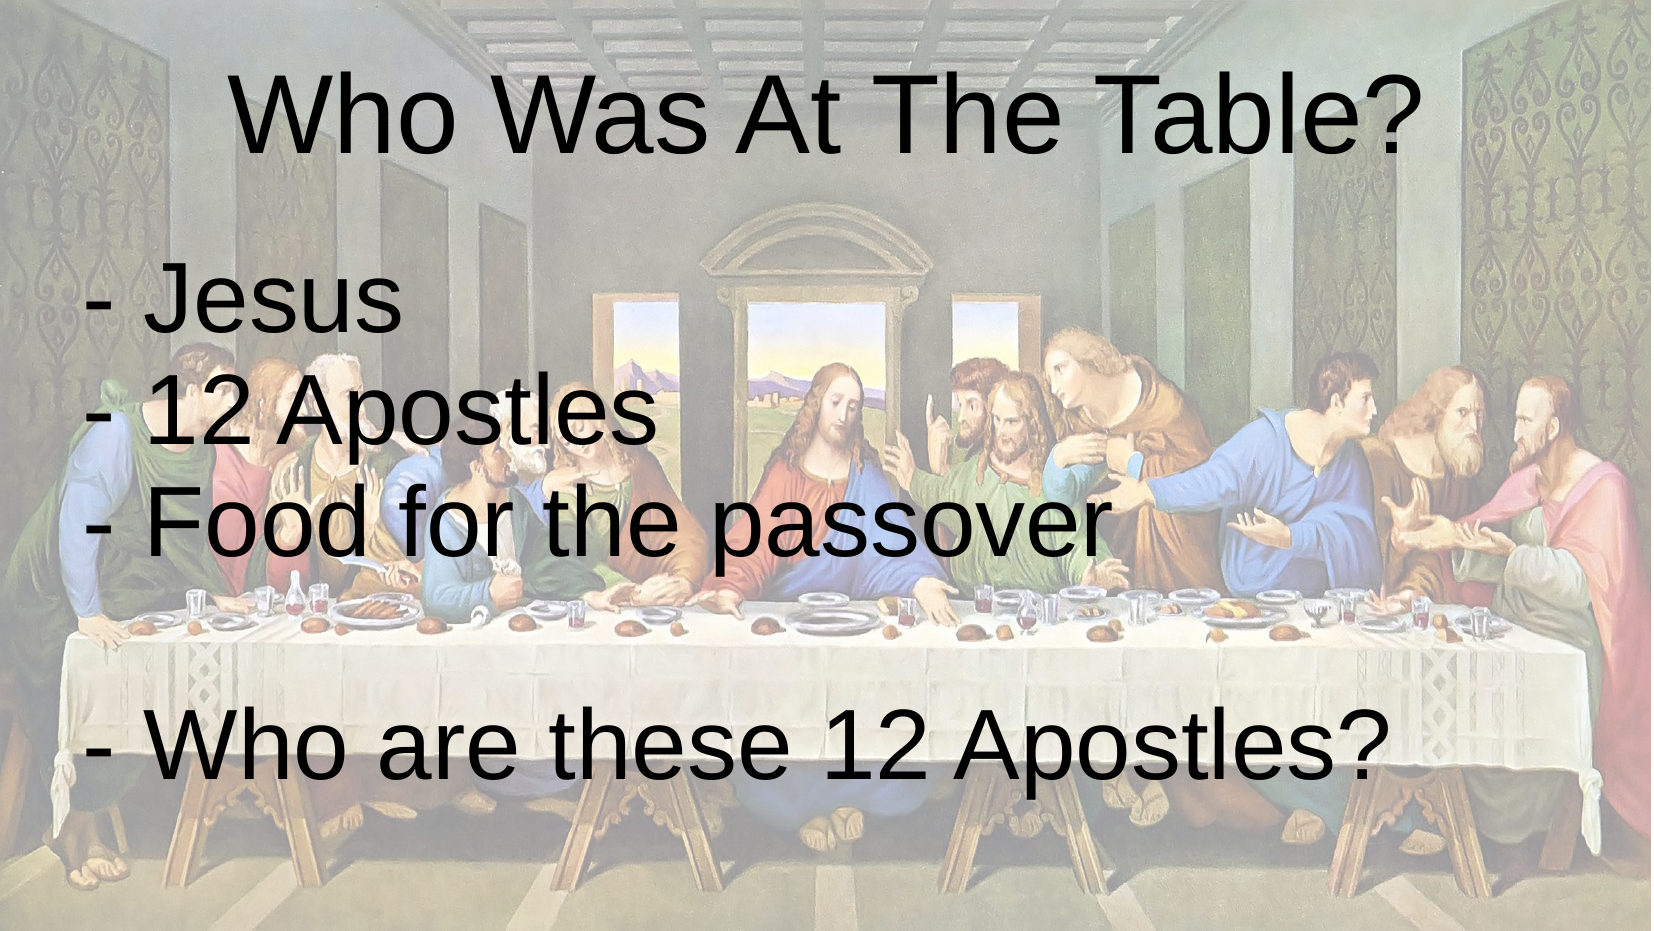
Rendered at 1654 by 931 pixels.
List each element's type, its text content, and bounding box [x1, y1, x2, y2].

subtitle - Jesus - 12 Apostles - Food for the passover - Who are these 12 Apostles? [82, 217, 1576, 826]
picture [0, 0, 1651, 931]
title Who Was At The Table? [82, 37, 1571, 193]
